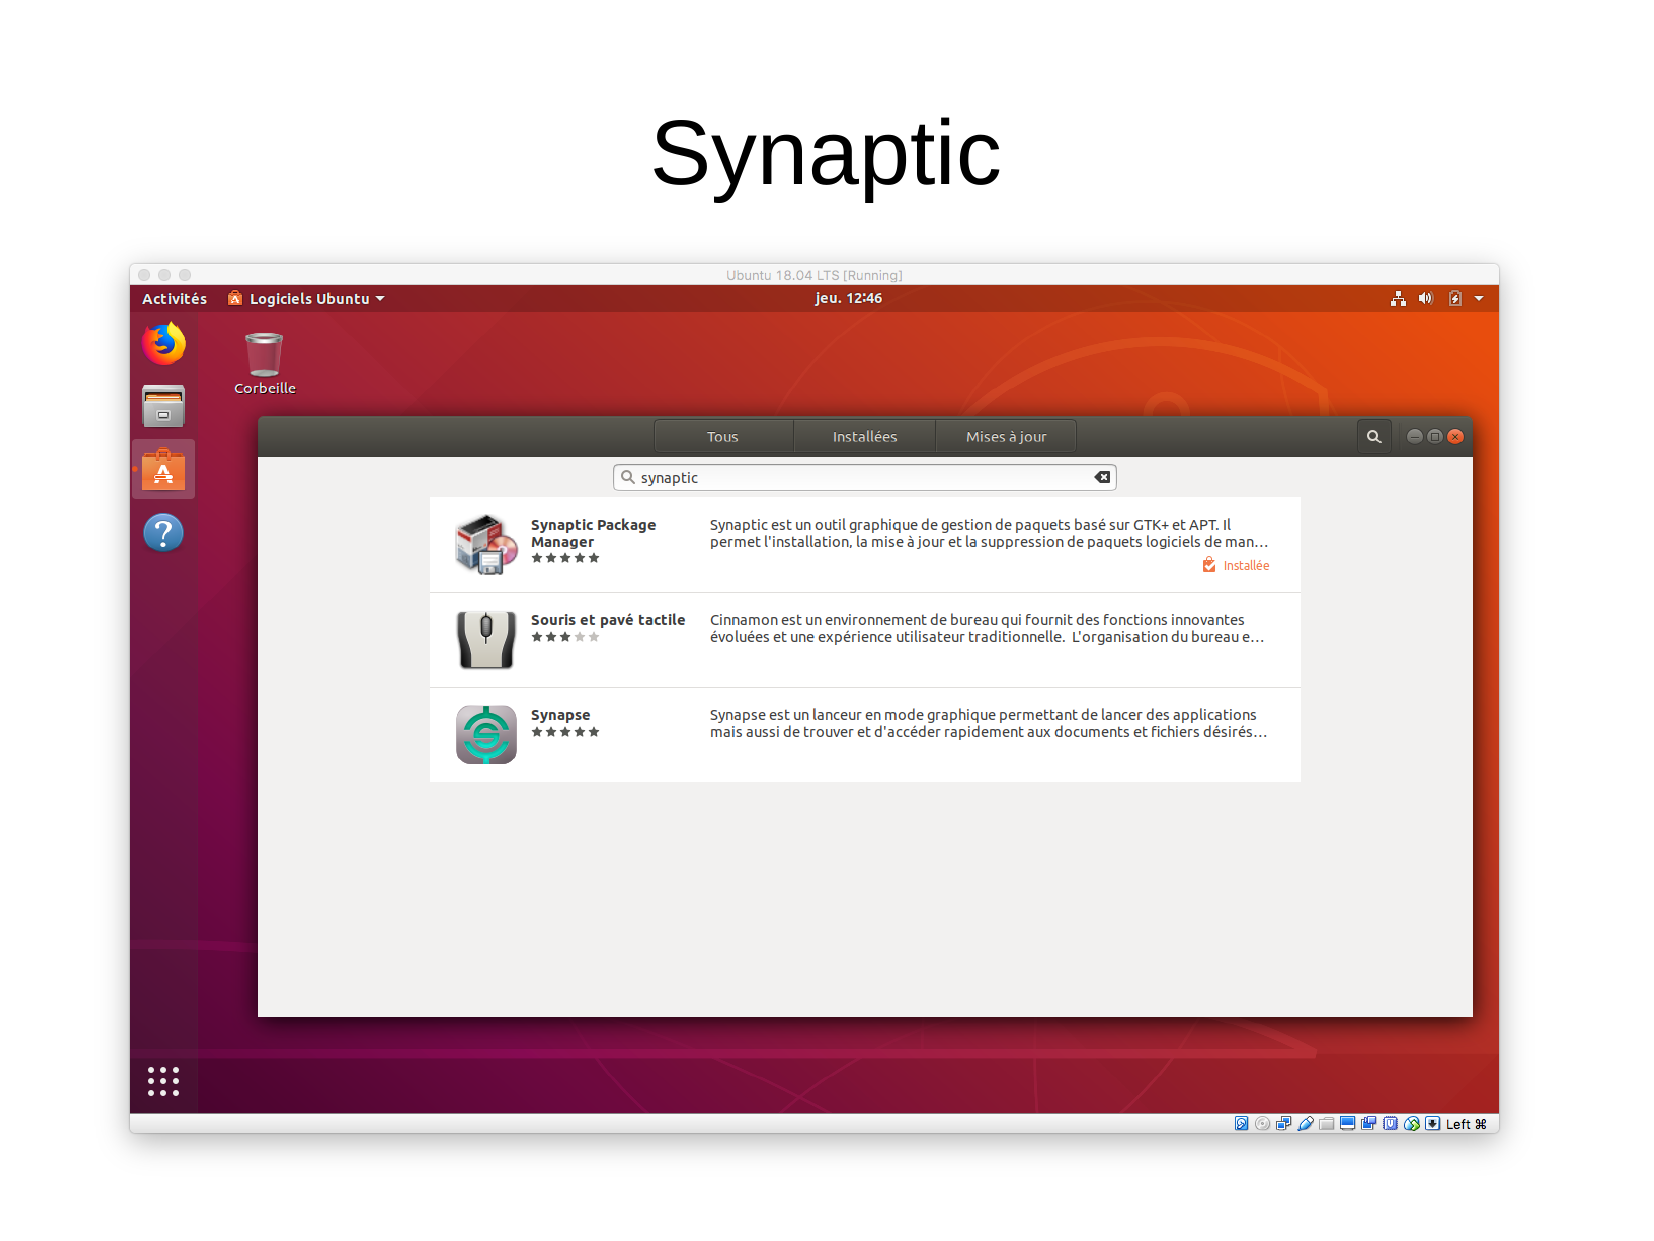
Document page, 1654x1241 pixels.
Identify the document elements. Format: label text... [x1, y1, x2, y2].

title Synaptic [82, 49, 1571, 257]
picture [88, 230, 1542, 1182]
